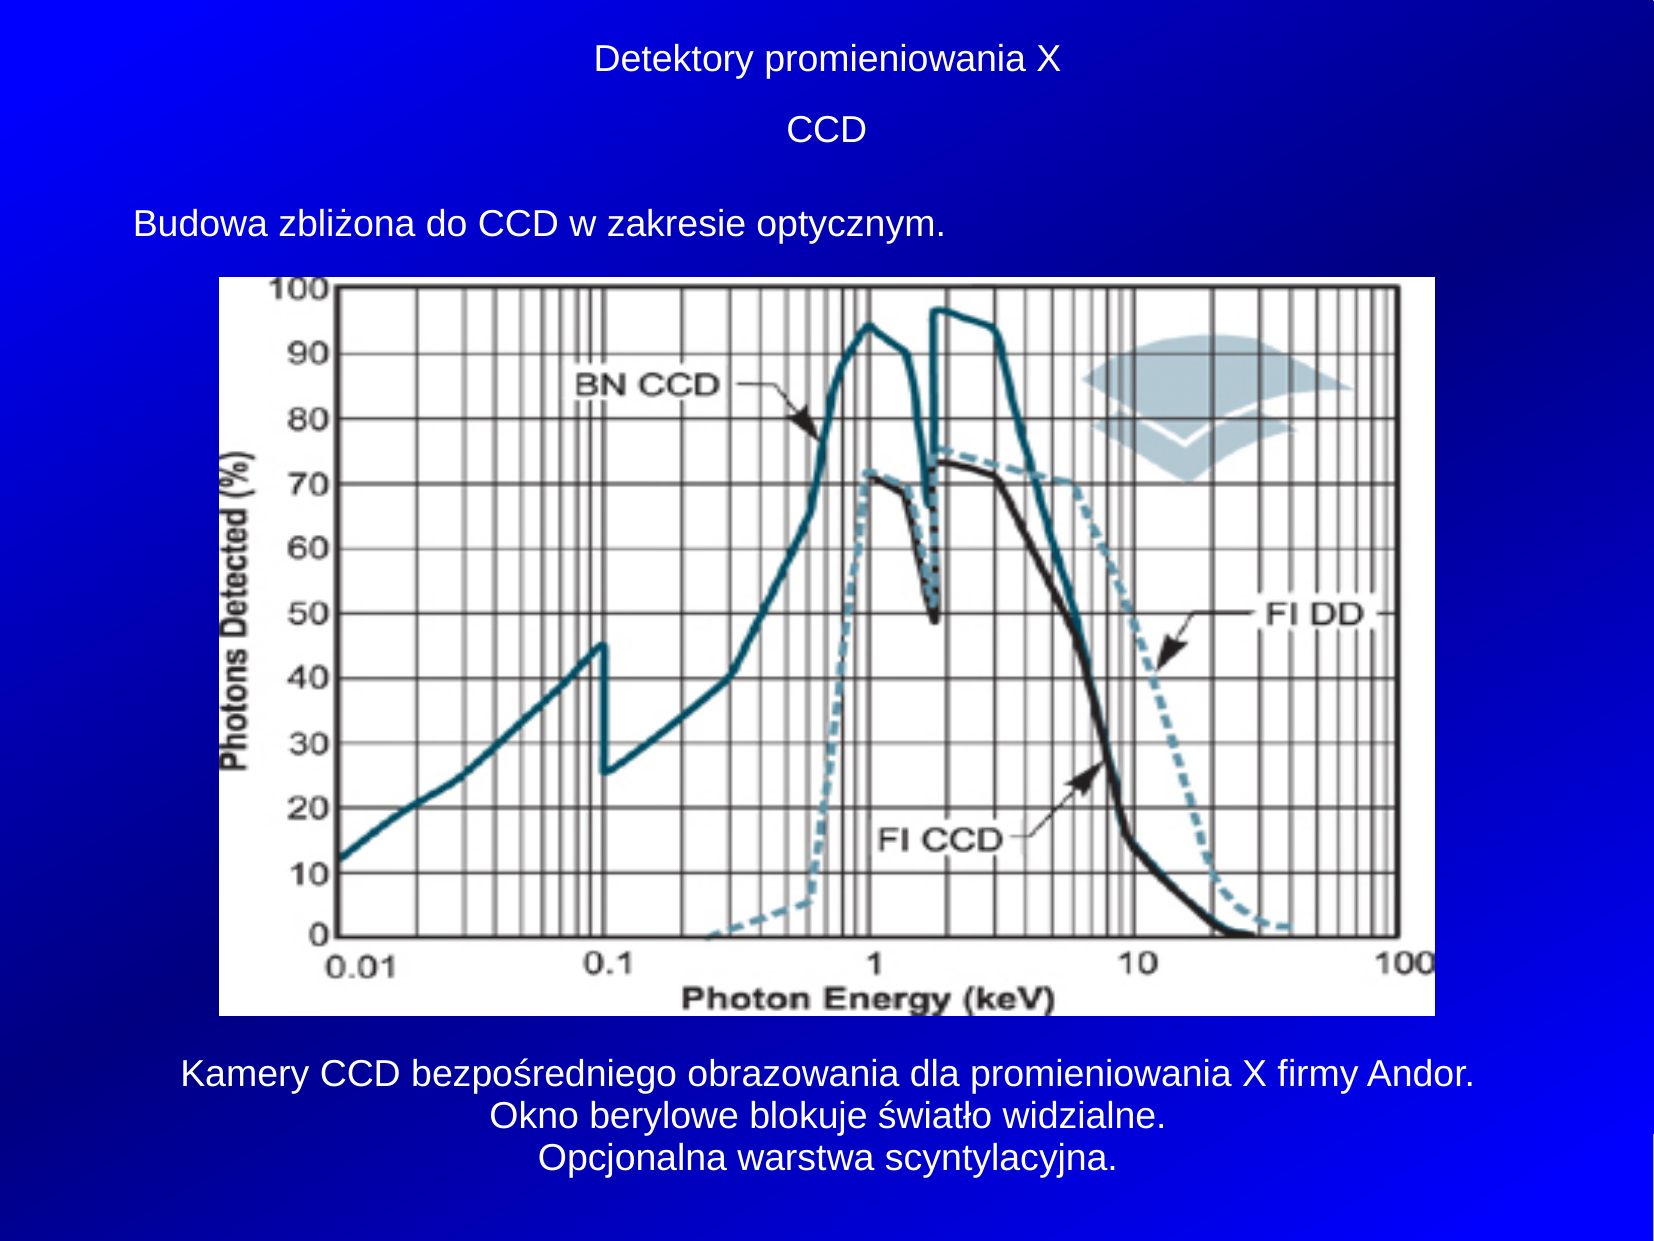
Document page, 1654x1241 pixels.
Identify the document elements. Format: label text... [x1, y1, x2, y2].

text_box Kamery CCD bezpośredniego obrazowania dla promieniowania X firmy Andor. Okno berylowe blokuje światło widzialne. Opcjonalna warstwa scyntylacyjna. [165, 1045, 1491, 1187]
text_box Detektory promieniowania X [578, 29, 1077, 87]
text_box CCD [771, 100, 883, 158]
picture [219, 277, 1435, 1016]
text_box Budowa zbliżona do CCD w zakresie optycznym. [118, 194, 972, 252]
